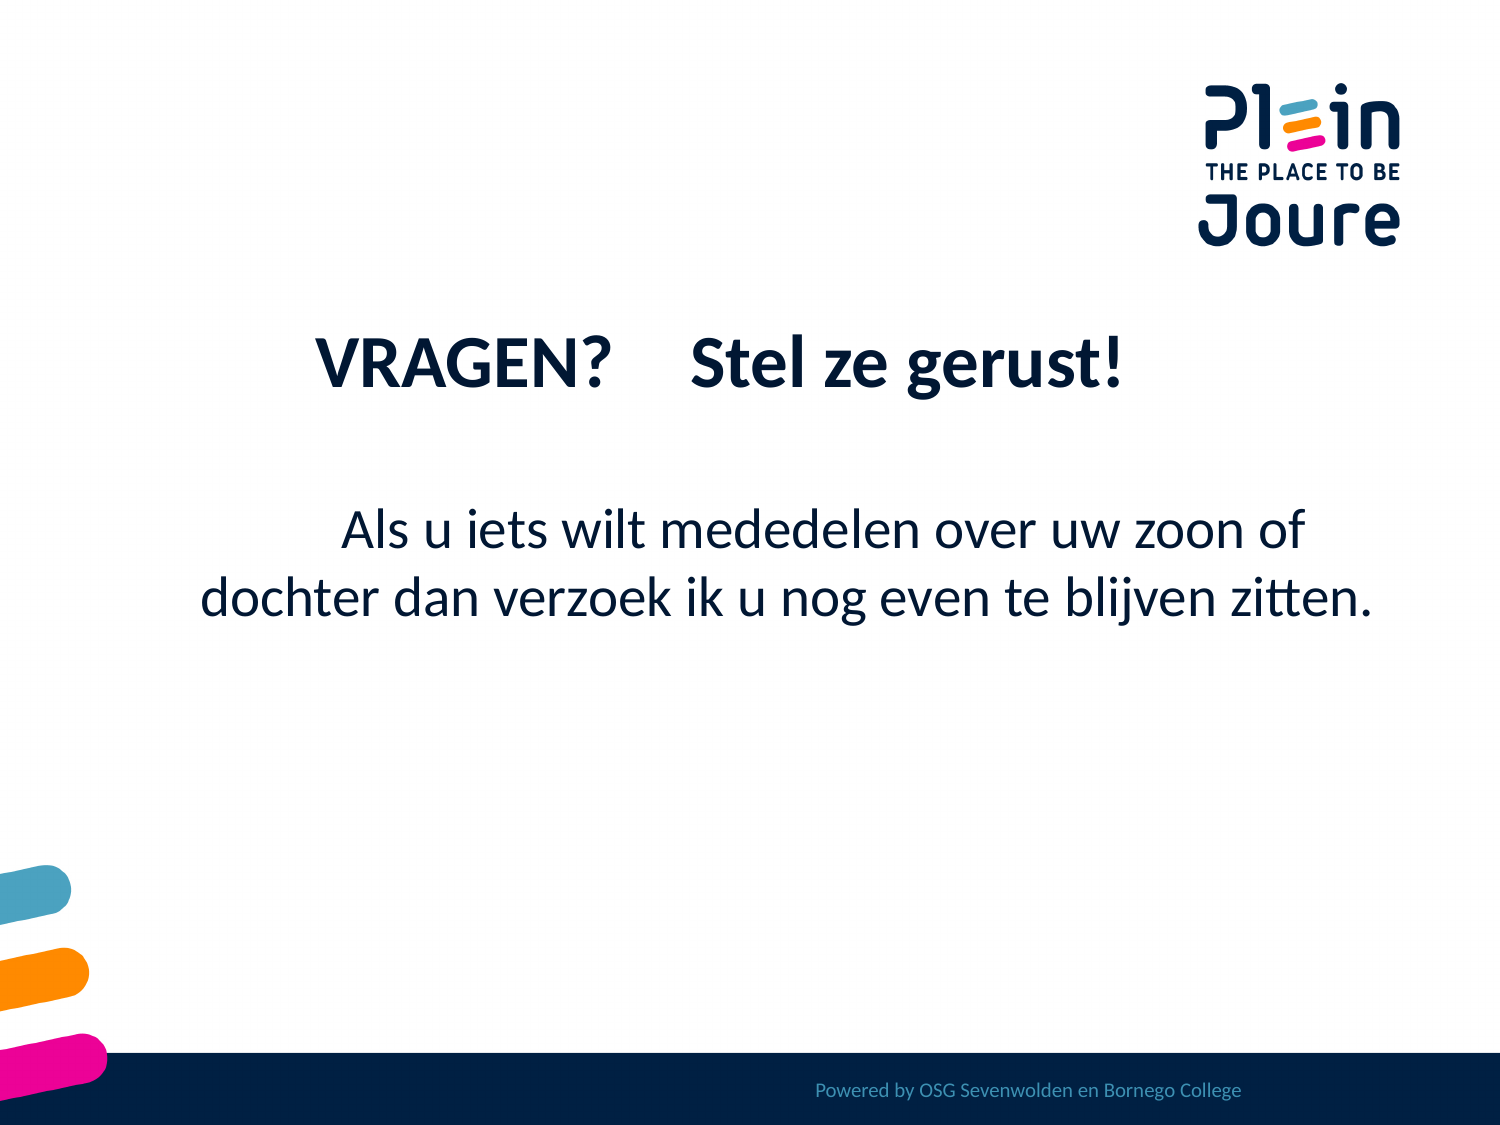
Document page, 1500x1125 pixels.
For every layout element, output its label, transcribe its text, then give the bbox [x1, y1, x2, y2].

list Als u iets wilt mededelen over uw zoon of dochter dan verzoek ik u nog even te blijven zitten. [75, 415, 1426, 837]
text_box Powered by OSG Sevenwolden en Bornego College [800, 1053, 1426, 1125]
title VRAGEN? Stel ze gerust! [75, 278, 1426, 415]
